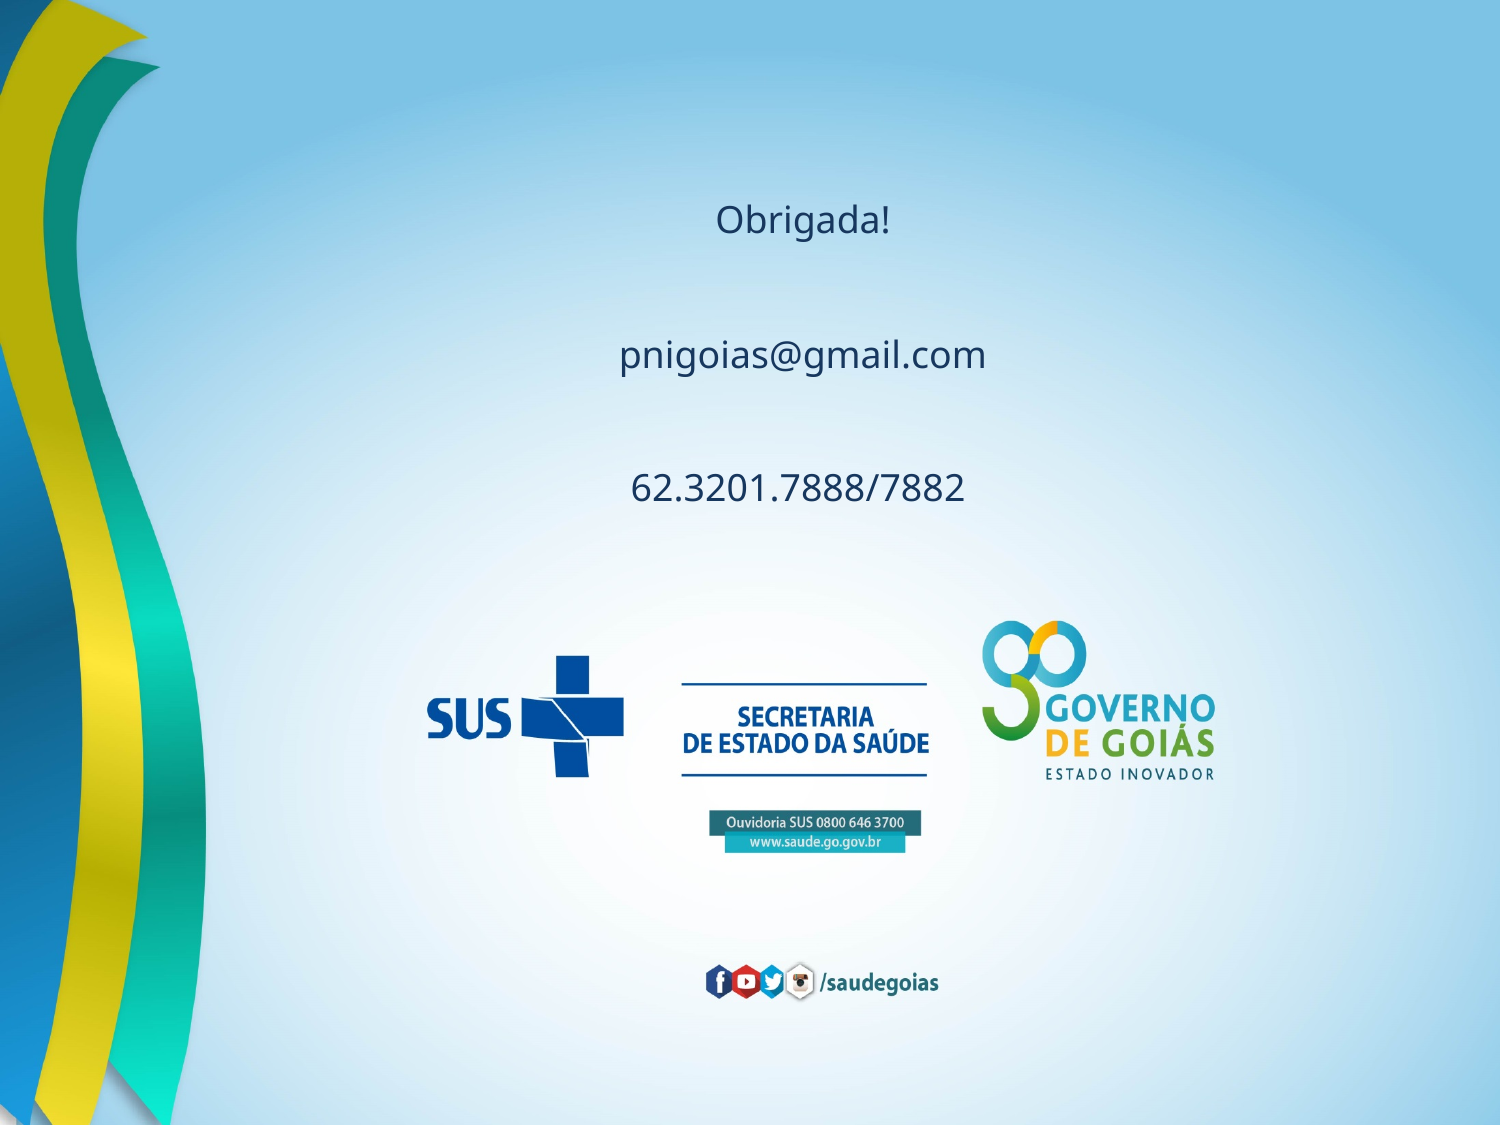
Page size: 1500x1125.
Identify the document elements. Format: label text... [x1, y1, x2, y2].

text_box Obrigada! pnigoias@gmail.com [513, 188, 1093, 414]
picture [0, 0, 1500, 1125]
text_box 62.3201.7888/7882 [602, 456, 1004, 516]
